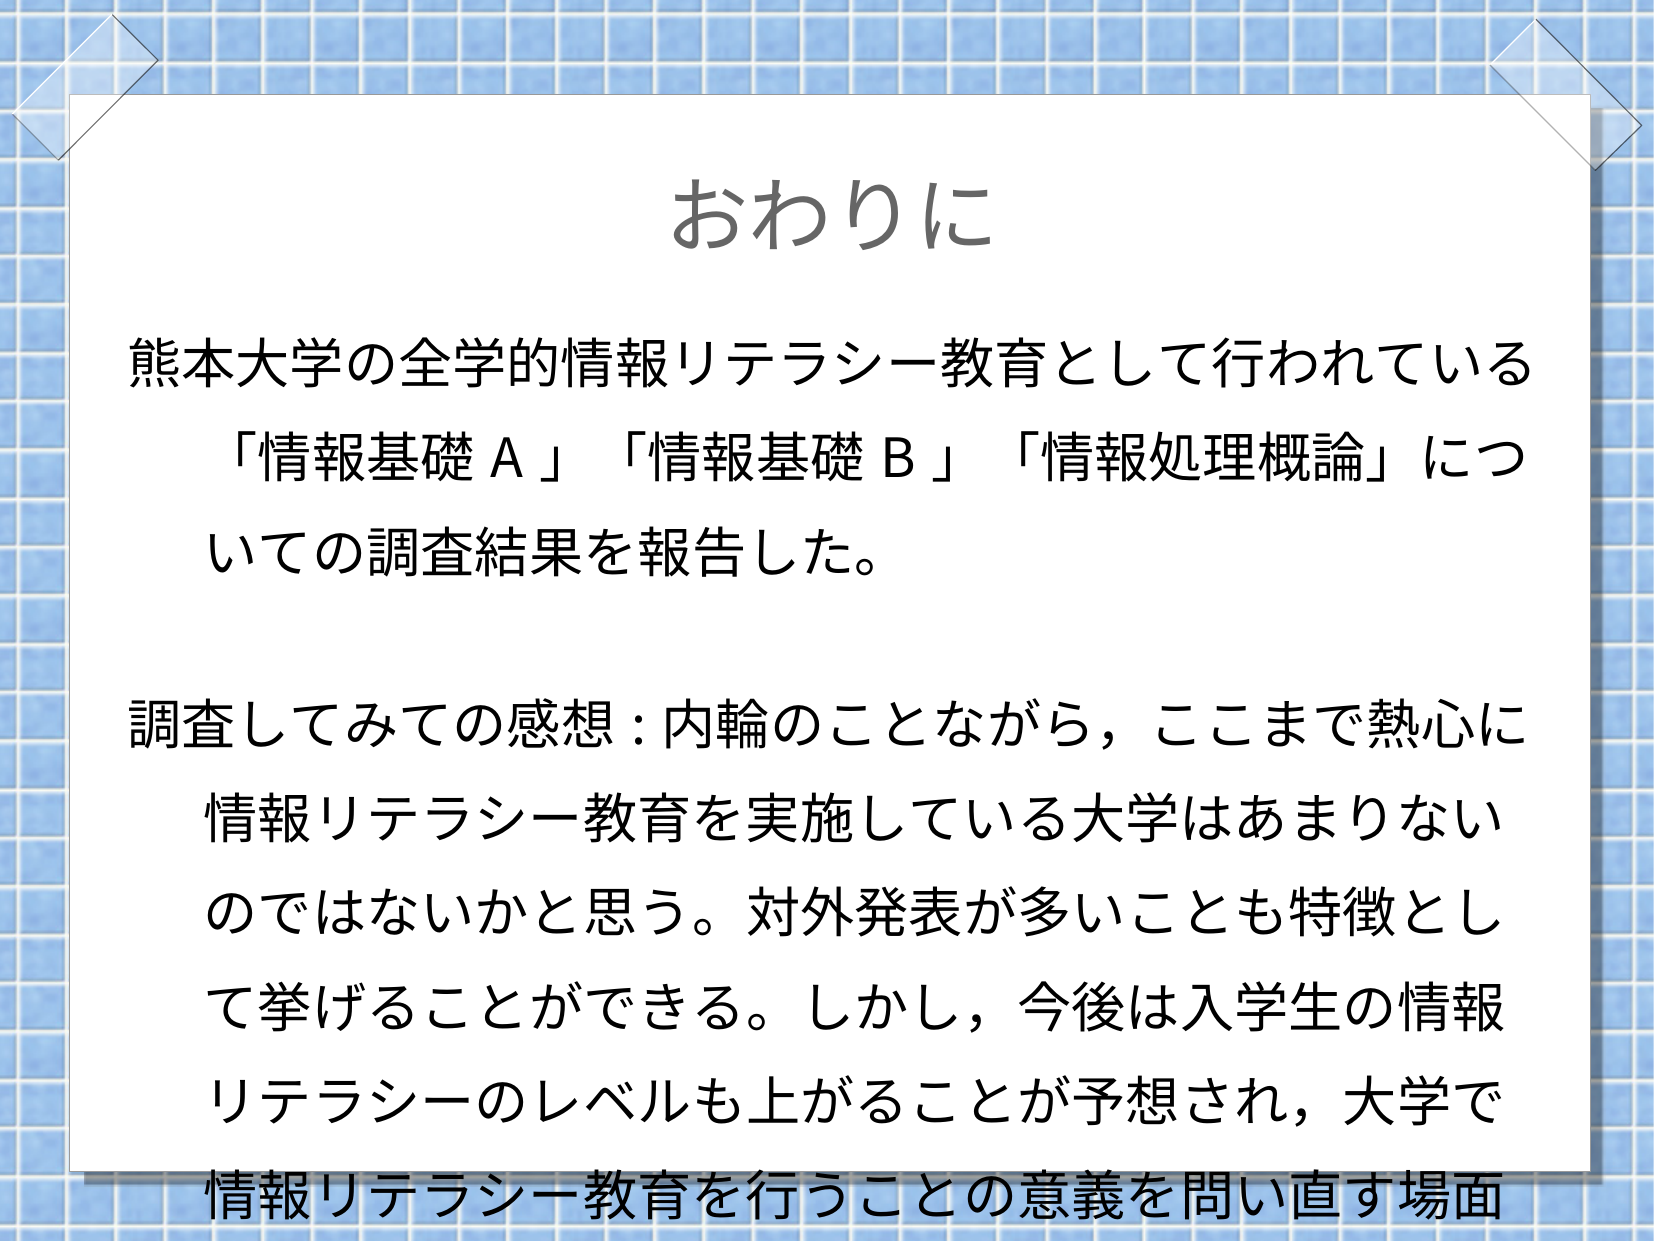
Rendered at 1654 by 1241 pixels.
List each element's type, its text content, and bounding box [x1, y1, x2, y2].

picture [0, 0, 1654, 1241]
title おわりに [116, 101, 1548, 318]
list 熊本大学の全学的情報リテラシー教育として行われている「情報基礎A」「情報基礎B」「情報処理概論」についての調査結果を報告した。 調査してみての感想:内輪のことながら，ここまで熱心に情報リテラシー教育を実施している大学はあまりないのではないかと思う。対外発表が多いことも特徴として挙げることができる。しかし，今後は入学生の情報リテラシーのレベルも上がることが予想され，大学で情報リテラシー教育を行うことの意義を問い直す場面が近いうちに出てくるだろう。 [127, 305, 1555, 1182]
